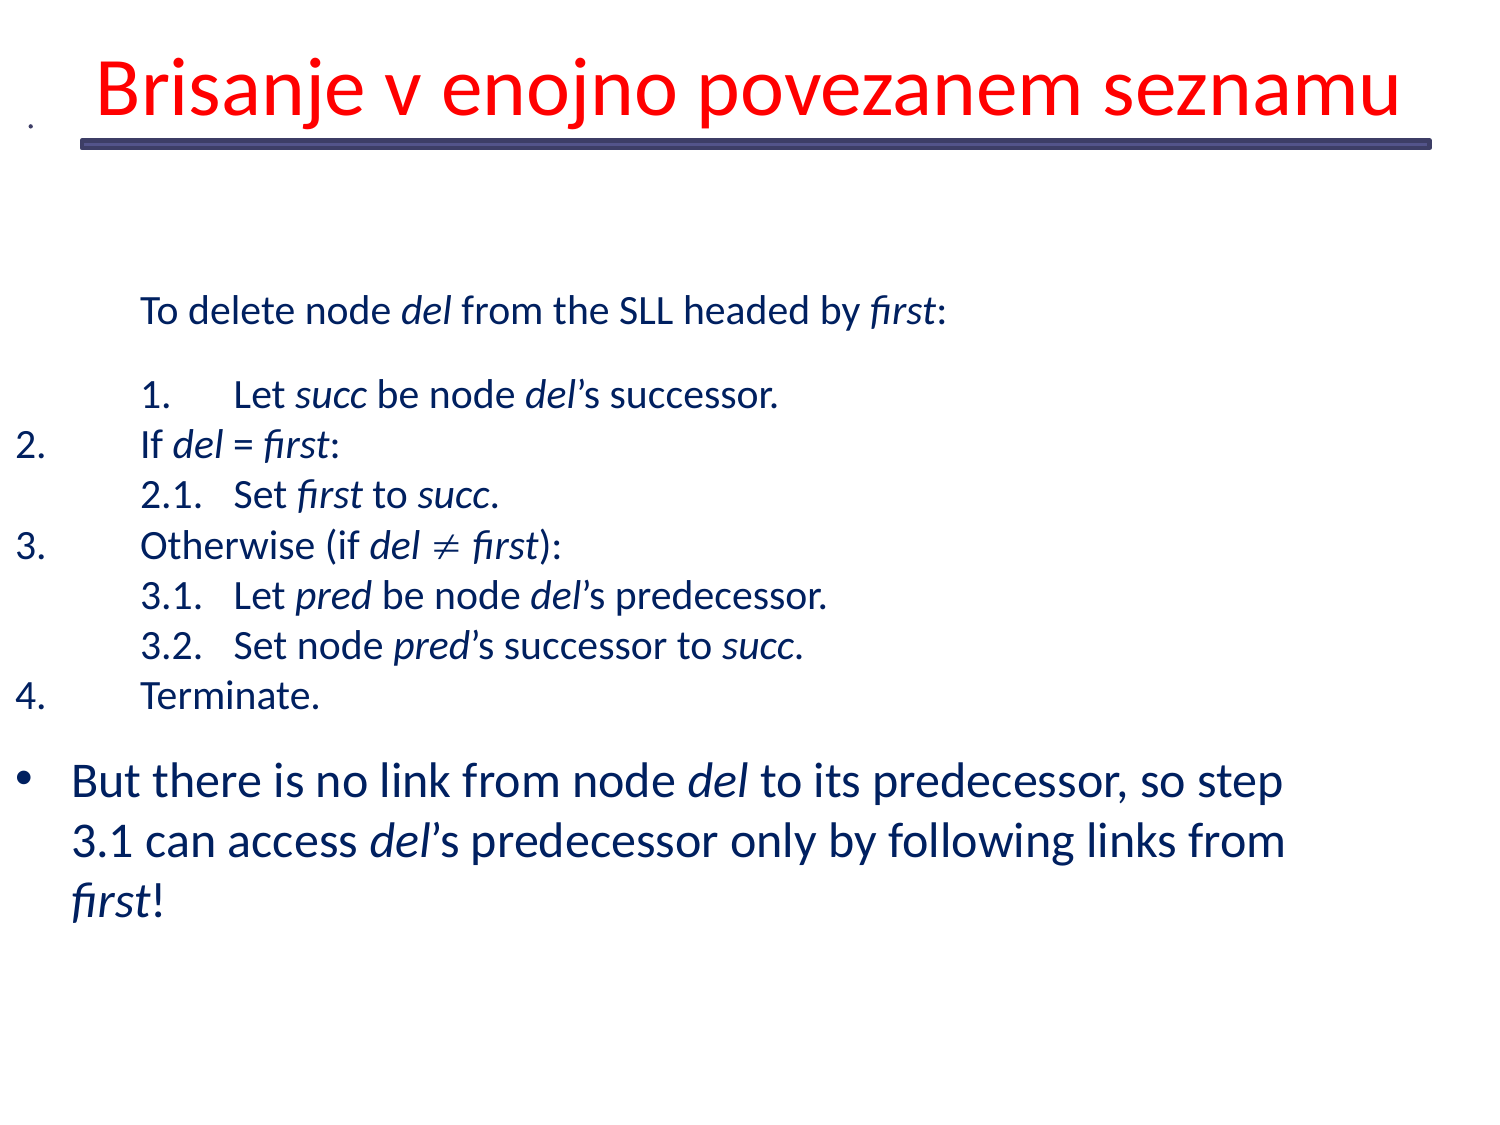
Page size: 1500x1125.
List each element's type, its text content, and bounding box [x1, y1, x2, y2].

list To delete node del from the SLL headed by first: 1. Let succ be node del’s successor. 2. If del = first: 2.1. Set first to succ. 3. Otherwise (if del  first): 3.1. Let pred be node del’s predecessor. 3.2. Set node pred’s successor to succ. 4. Terminate. But there is no link from node del to its predecessor, so step 3.1 can access del’s predecessor only by following links from first! [0, 249, 1363, 1013]
title Brisanje v enojno povezanem seznamu [75, 23, 1425, 141]
